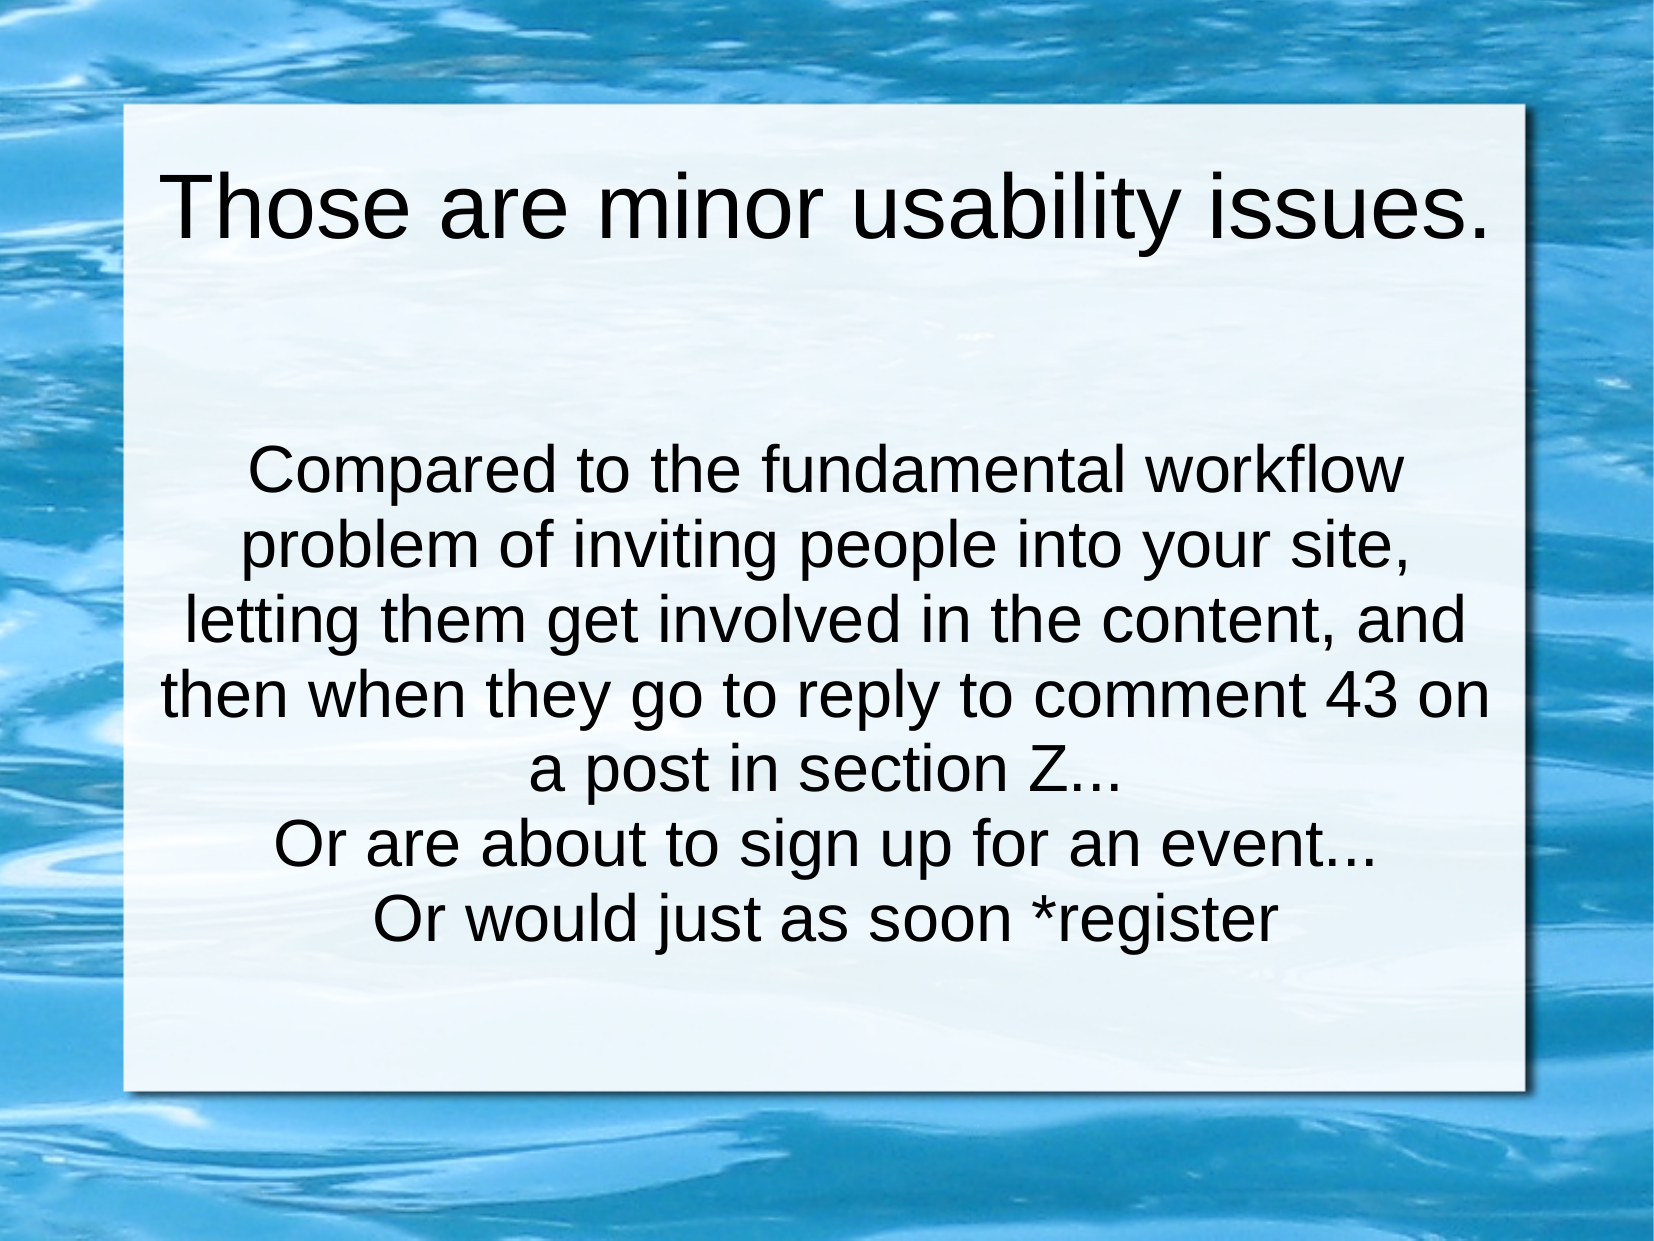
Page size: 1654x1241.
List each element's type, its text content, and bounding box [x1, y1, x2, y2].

picture [0, 0, 1654, 1241]
title Those are minor usability issues. [147, 125, 1506, 288]
subtitle Compared to the fundamental workflow problem of inviting people into your site, letting them get involved in the content, and then when they go to reply to comment 43 on a post in section Z... Or are about to sign up for an event... Or would just as soon *register [147, 332, 1506, 1056]
